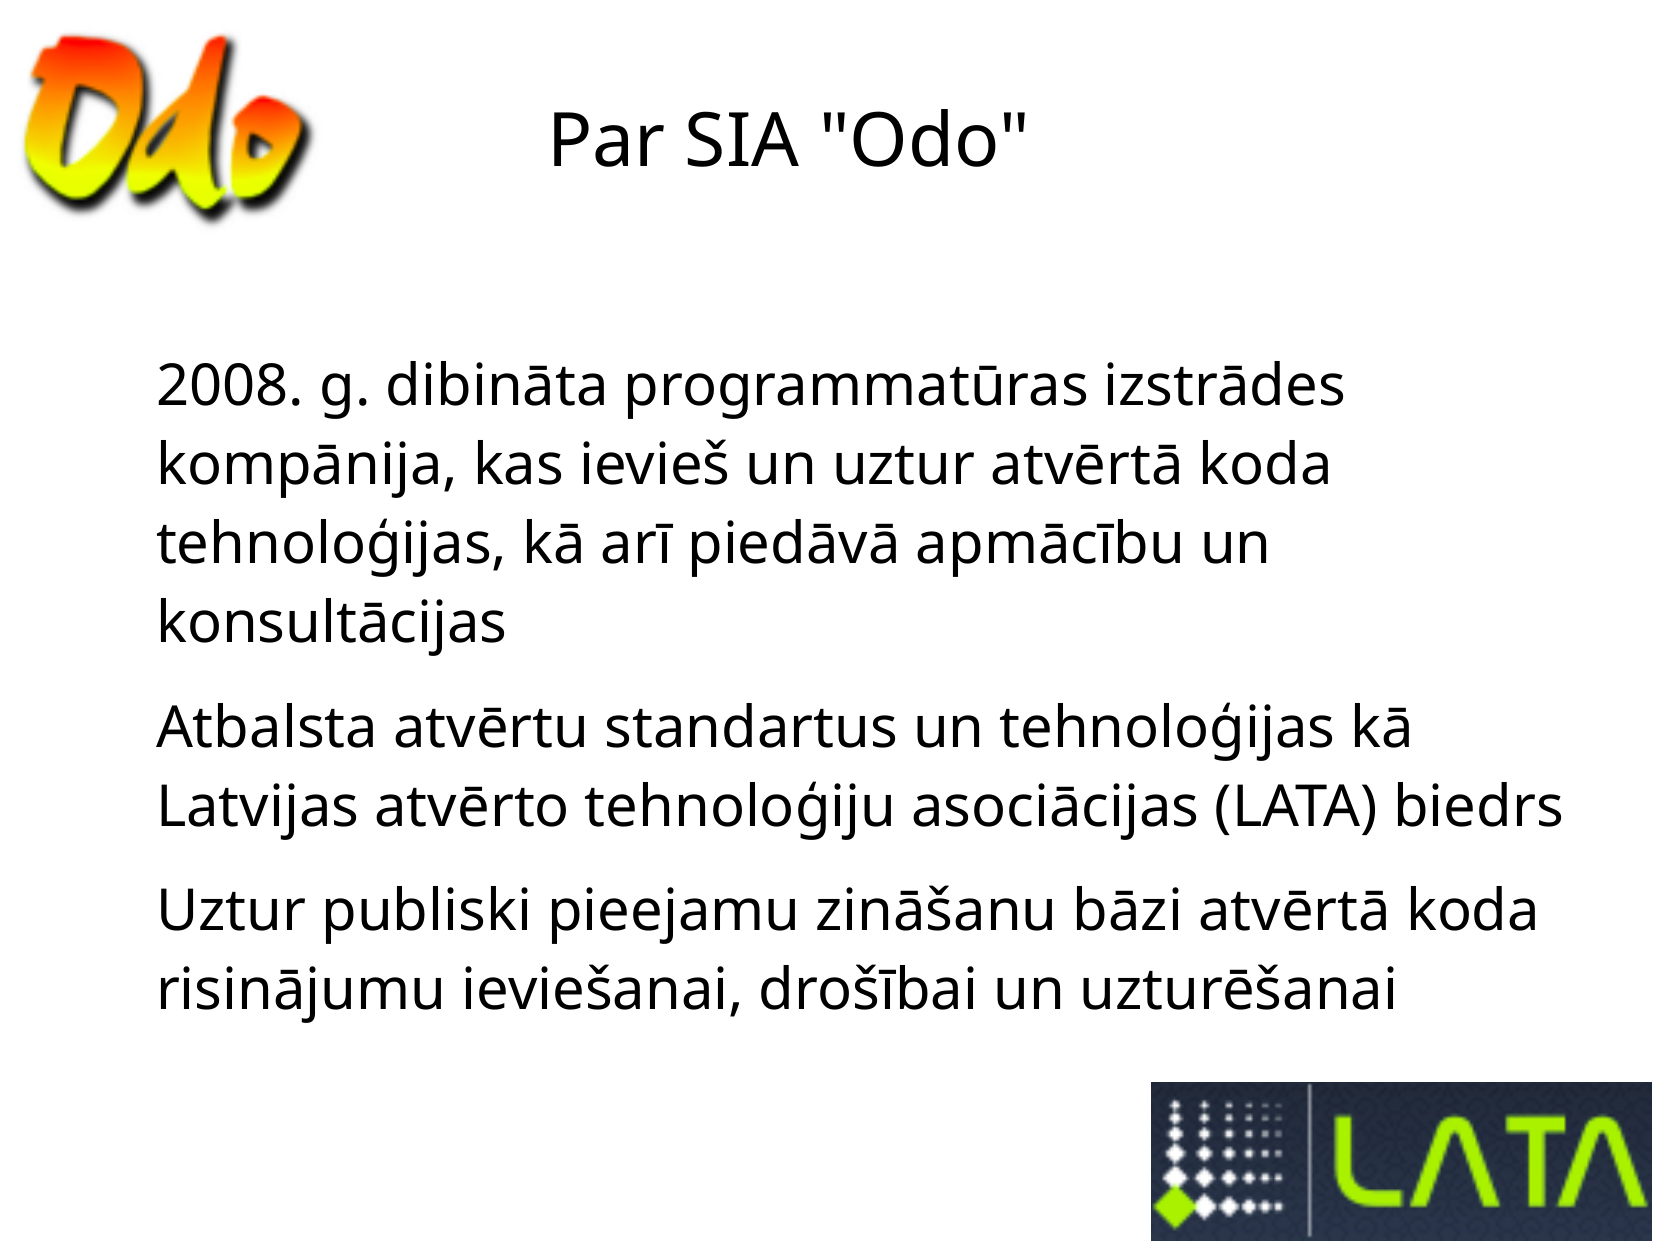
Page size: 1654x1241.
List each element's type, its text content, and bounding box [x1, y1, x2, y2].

picture [1151, 1082, 1652, 1241]
list 2008. g. dibināta programmatūras izstrādes kompānija, kas ievieš un uztur atvērtā koda tehnoloģijas, kā arī piedāvā apmācību un konsultācijas Atbalsta atvērtu standartus un tehnoloģijas kā Latvijas atvērto tehnoloģiju asociācijas (LATA) biedrs Uztur publiski pieejamu zināšanu bāzi atvērtā koda risinājumu ieviešanai, drošībai un uzturēšanai [94, 238, 1583, 1058]
picture [11, 5, 327, 242]
title Par SIA "Odo" [327, 78, 1471, 195]
